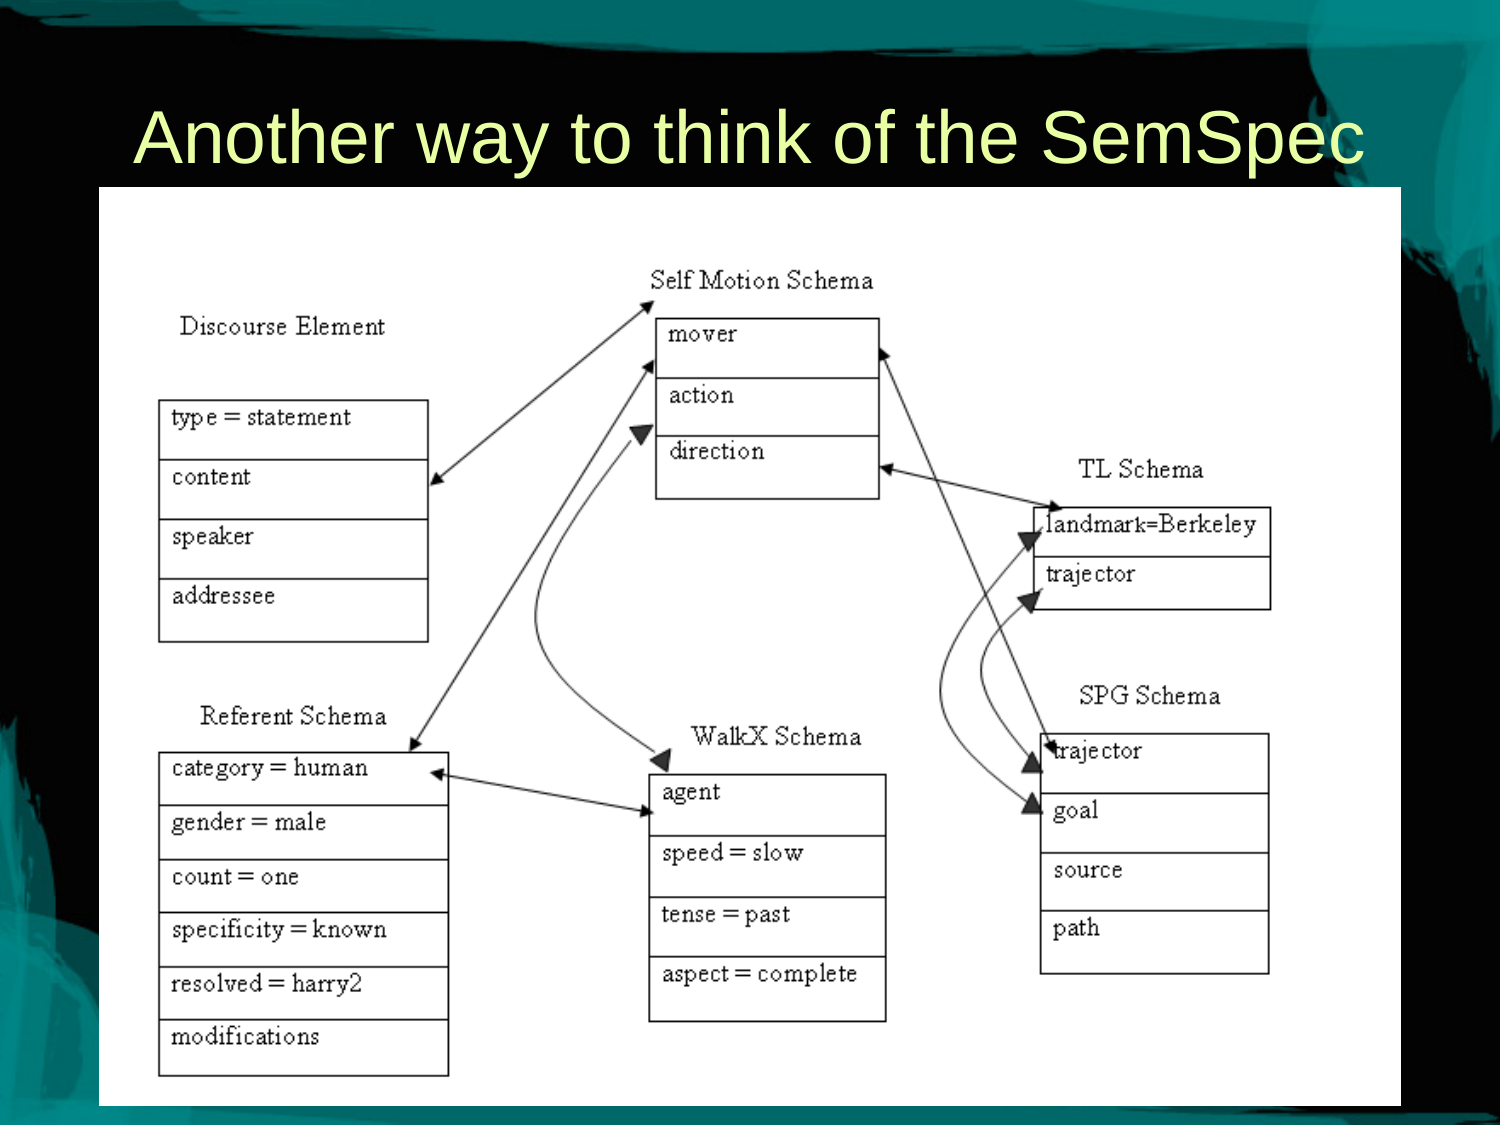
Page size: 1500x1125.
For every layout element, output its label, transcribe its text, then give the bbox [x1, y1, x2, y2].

picture [0, 0, 1500, 1125]
title Another way to think of the SemSpec [112, 49, 1388, 187]
